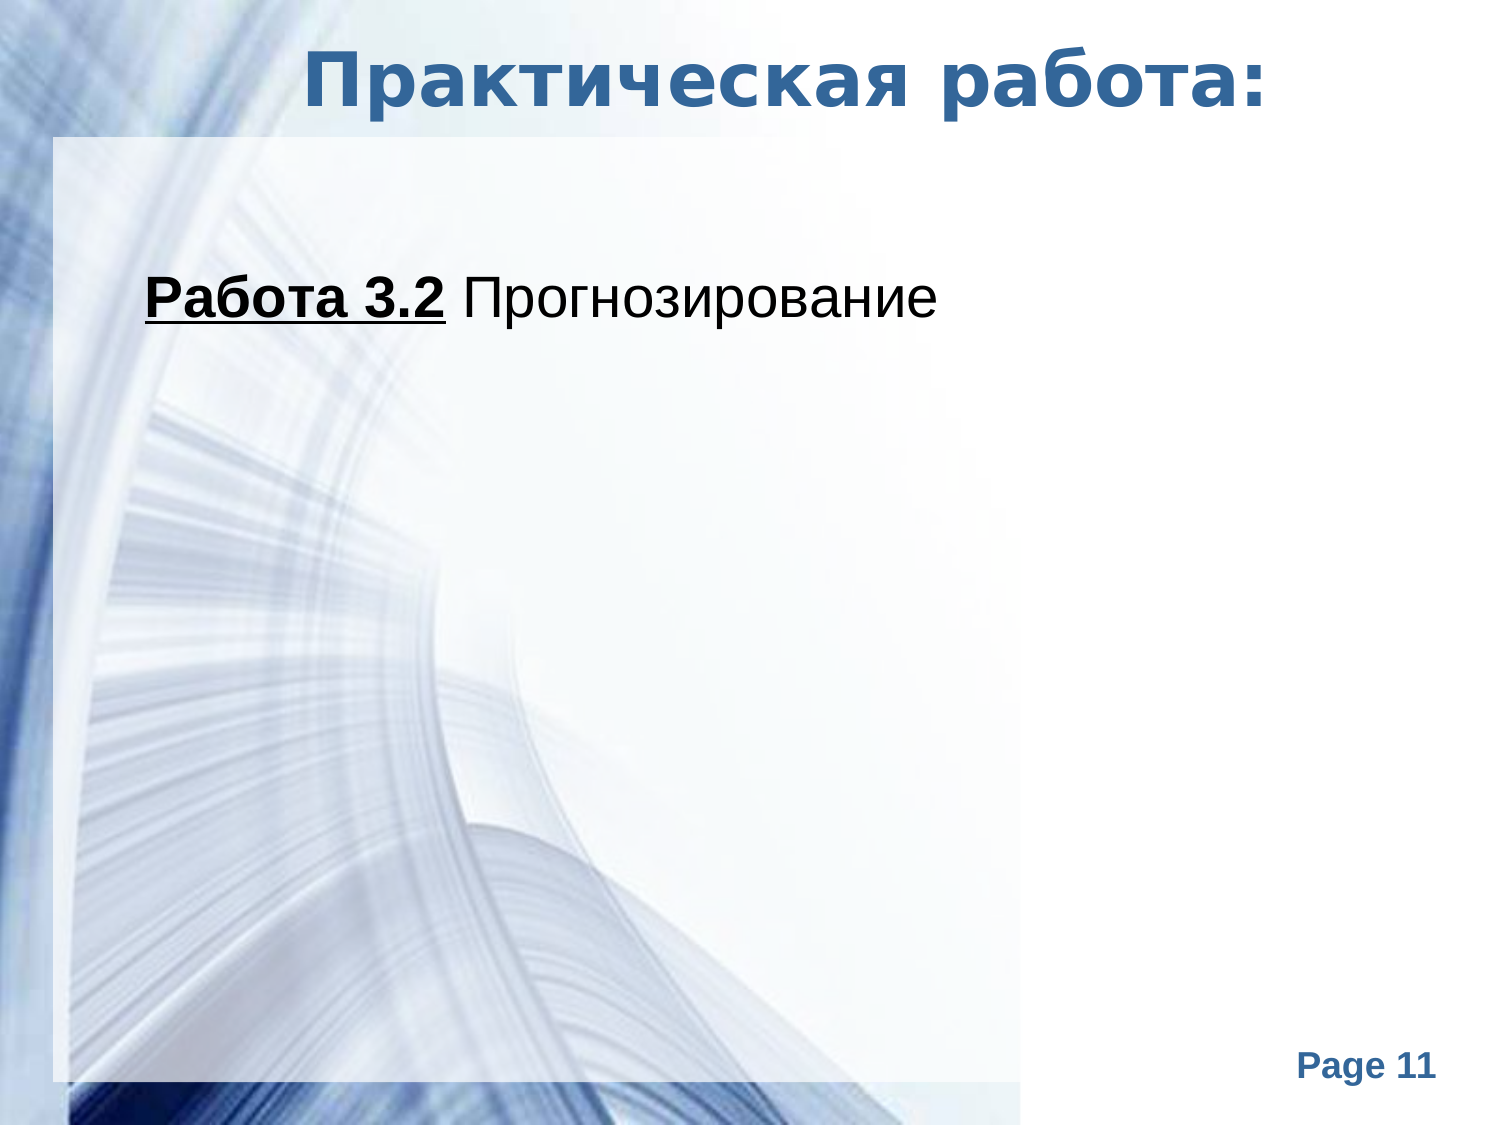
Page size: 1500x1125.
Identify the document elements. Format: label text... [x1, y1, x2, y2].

text_box Работа 3.2 Прогнозирование [129, 252, 1347, 567]
text_box Практическая работа: [287, 23, 1286, 130]
picture [0, 0, 1500, 1125]
